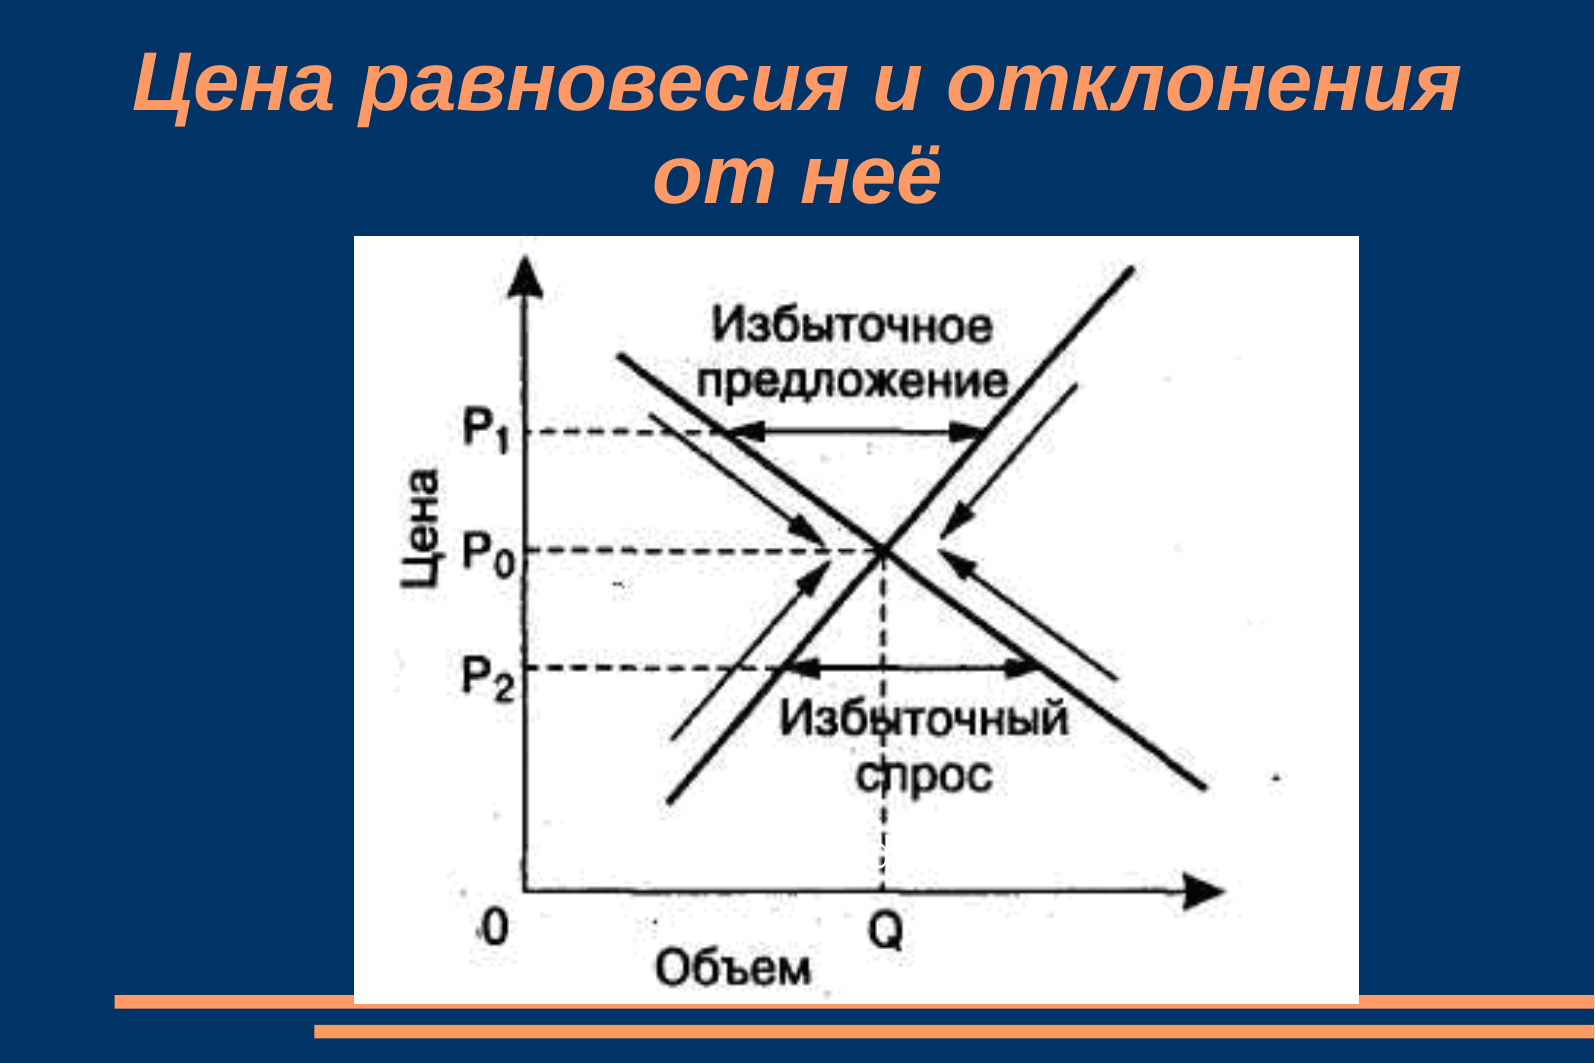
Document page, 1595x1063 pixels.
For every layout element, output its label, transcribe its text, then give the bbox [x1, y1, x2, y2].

text_box Е [856, 442, 945, 511]
text_box d [885, 915, 975, 975]
text_box Дефицит [797, 819, 1034, 886]
title Цена равновесия и отклонения от неё [117, 35, 1479, 222]
text_box Излишек [767, 236, 1093, 307]
picture [354, 236, 1359, 1004]
